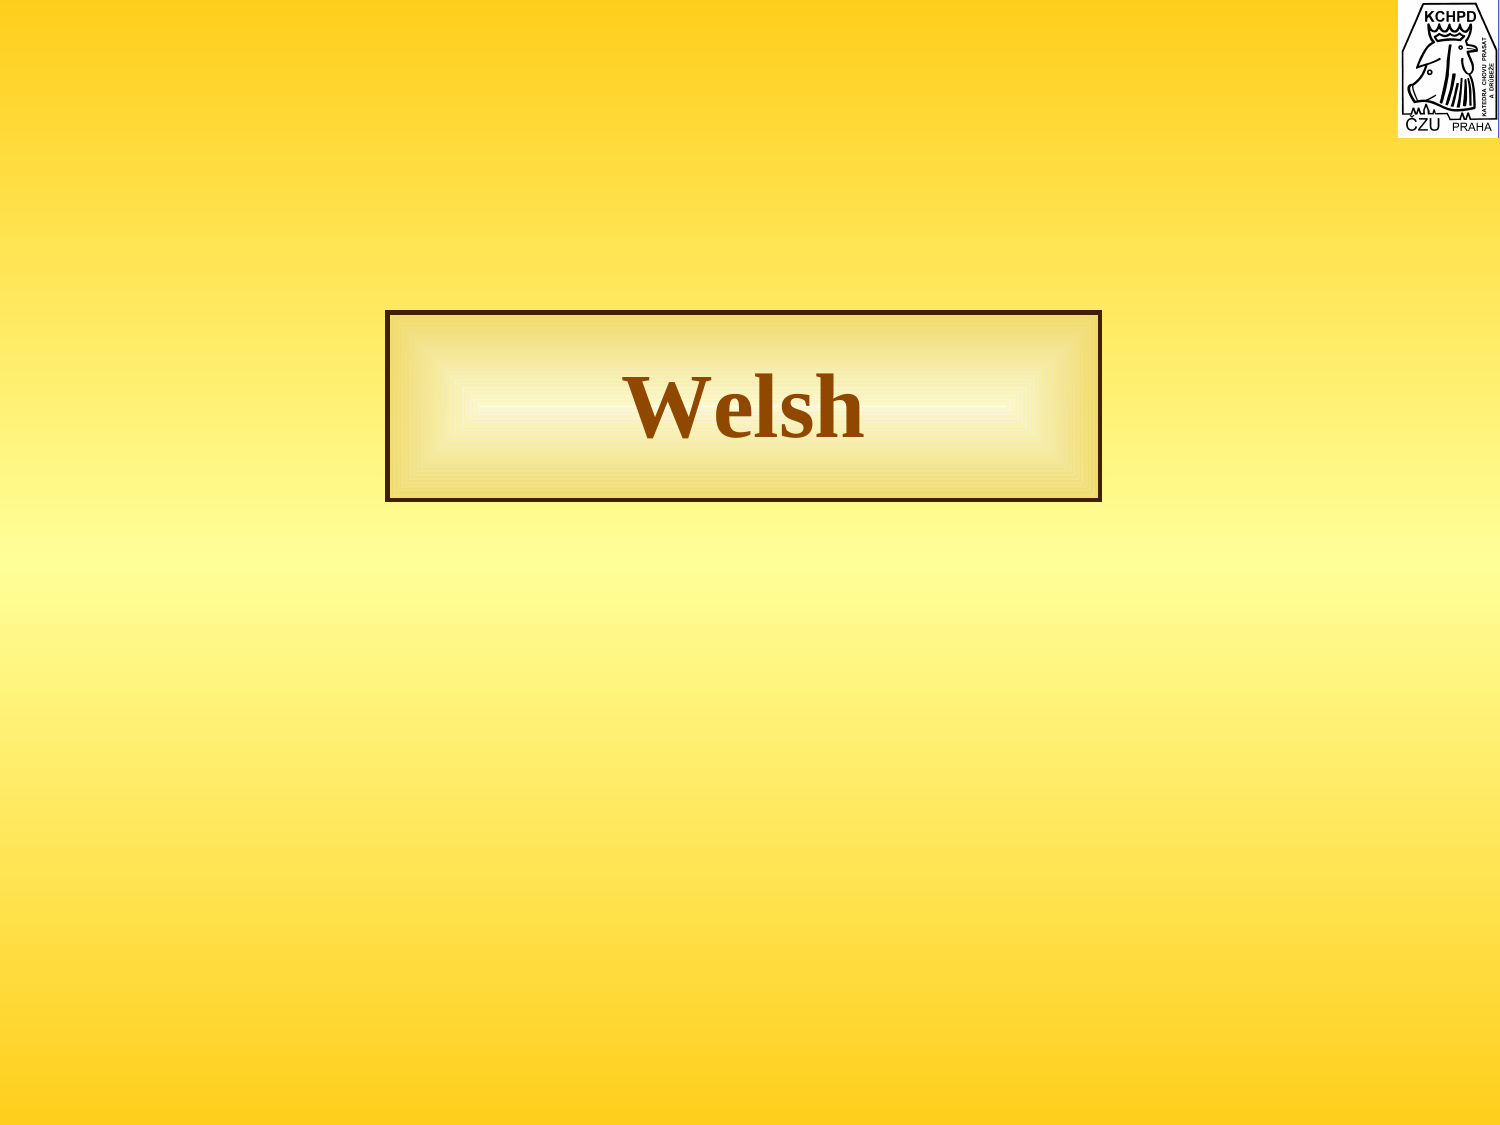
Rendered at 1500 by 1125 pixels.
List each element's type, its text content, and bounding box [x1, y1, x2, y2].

chart [1397, 0, 1500, 140]
title Welsh [387, 312, 1100, 501]
